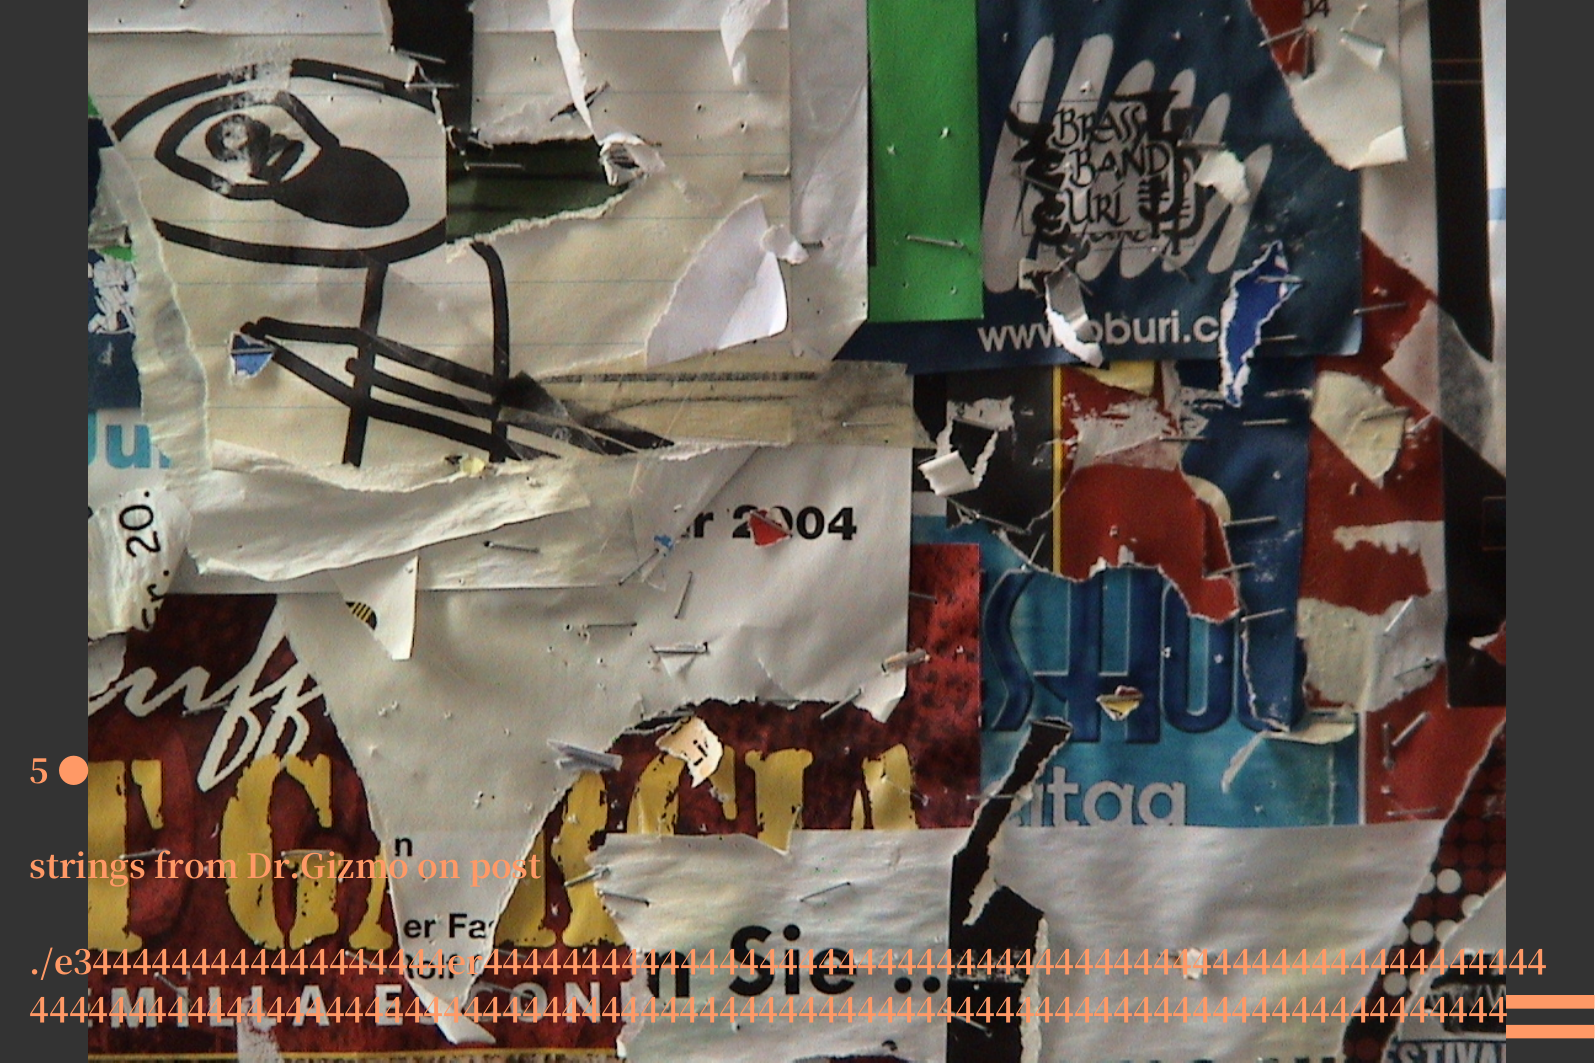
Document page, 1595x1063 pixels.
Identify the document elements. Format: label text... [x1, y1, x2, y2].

picture [88, 0, 1506, 765]
title 5 ● strings from Dr.Gizmo on post ./e3444444444444444444er444444444444444444444444444444444444444444444444444444444444444444444444444444444444444444444444444444444444444444444444444444444 [29, 765, 1565, 1063]
